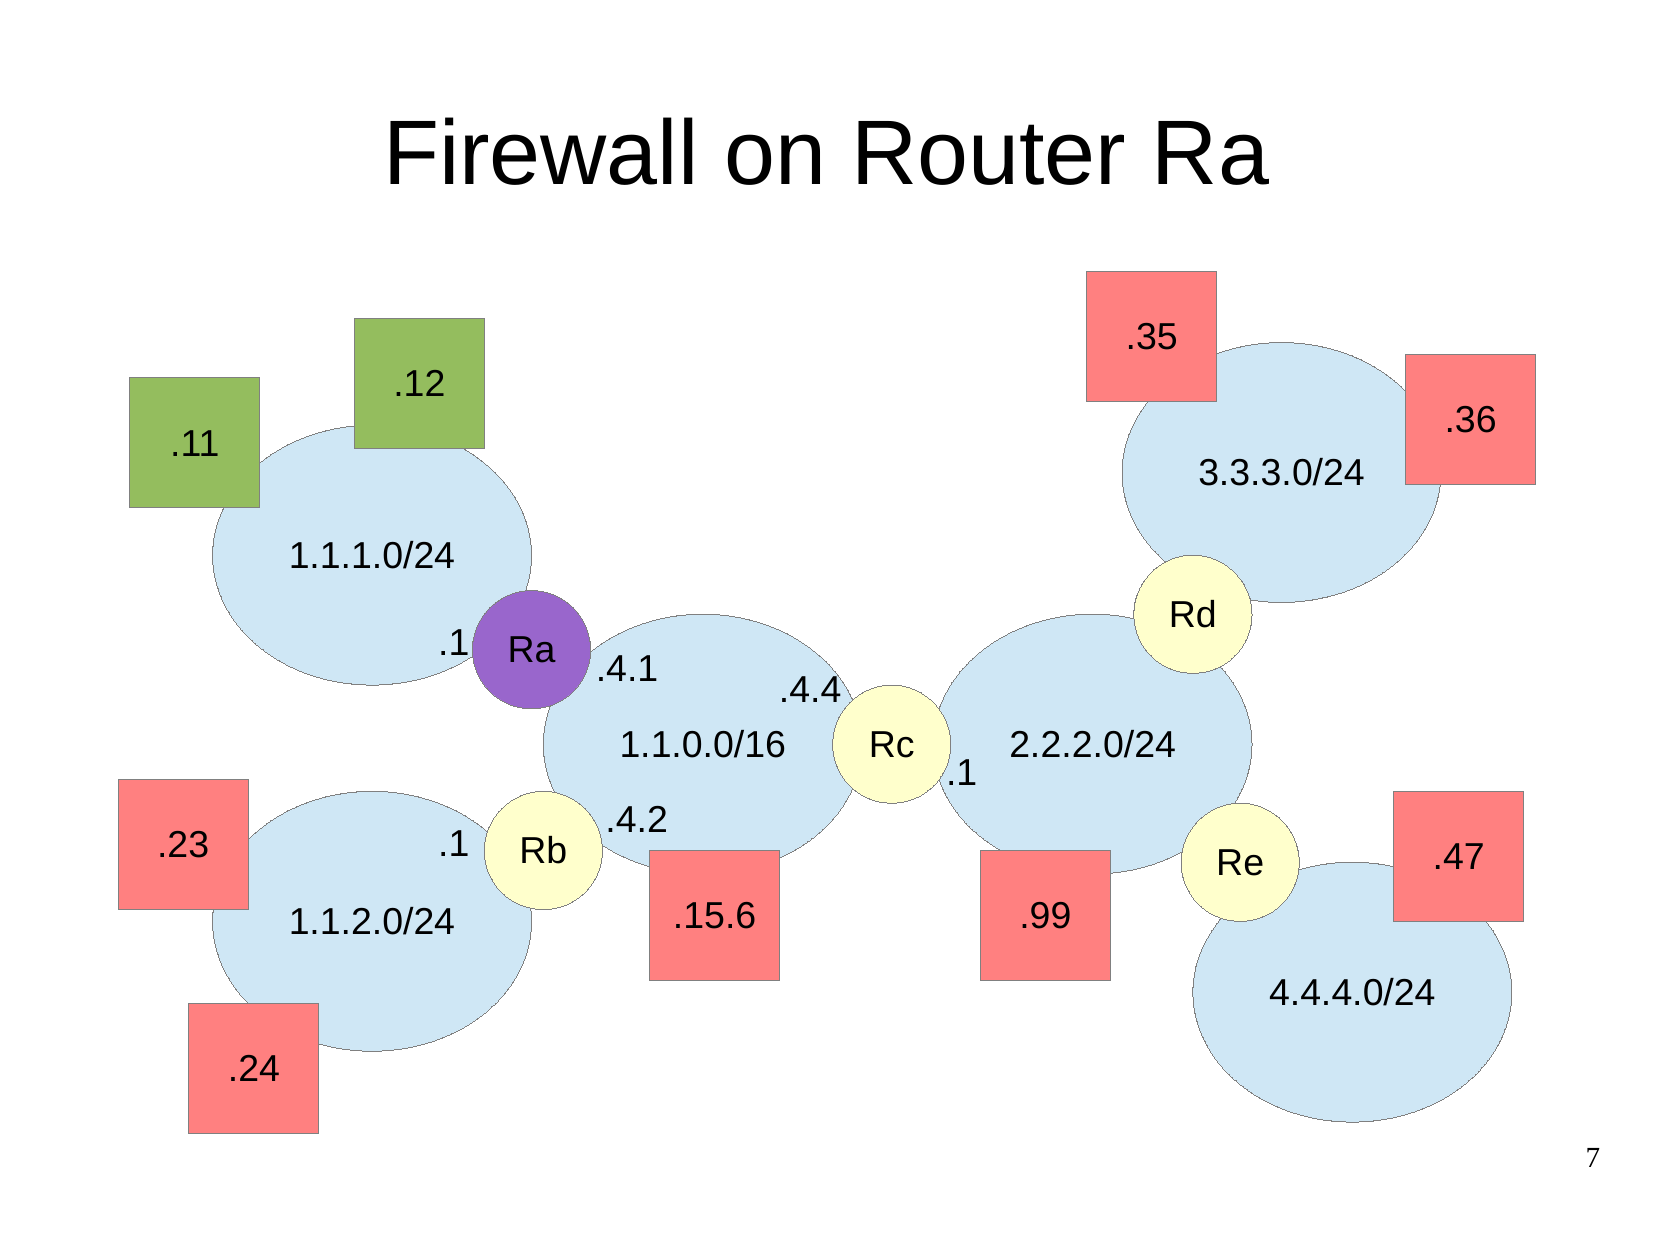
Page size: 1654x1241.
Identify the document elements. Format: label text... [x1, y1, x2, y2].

text_box Rd [1133, 555, 1253, 674]
text_box 2.2.2.0/24 [939, 614, 1253, 874]
text_box .12 [354, 318, 485, 449]
text_box .47 [1393, 791, 1524, 922]
text_box 1.1.0.0/16 [543, 614, 853, 867]
text_box .11 [129, 377, 260, 508]
text_box .35 [1086, 271, 1217, 402]
text_box 1.1.1.0/24 [212, 426, 532, 686]
text_box .23 [118, 779, 249, 910]
text_box .36 [1405, 354, 1536, 485]
text_box 1.1.2.0/24 [212, 791, 532, 1052]
title Firewall on Router Ra [82, 49, 1571, 257]
text_box .1 [931, 744, 993, 801]
text_box 3.3.3.0/24 [1122, 342, 1441, 603]
text_box .1 [423, 814, 485, 872]
text_box .4.4 [764, 661, 857, 719]
text_box .99 [980, 850, 1111, 981]
text_box .24 [188, 1003, 319, 1134]
text_box Rb [485, 791, 603, 910]
text_box .1 [423, 614, 485, 671]
text_box Ra [476, 590, 590, 709]
text_box 4.4.4.0/24 [1192, 862, 1512, 1123]
text_box .4.2 [590, 791, 683, 849]
text_box .15.6 [649, 850, 780, 981]
text_box Rc [832, 685, 951, 804]
text_box .4.1 [581, 640, 674, 697]
text_box Re [1181, 803, 1300, 922]
